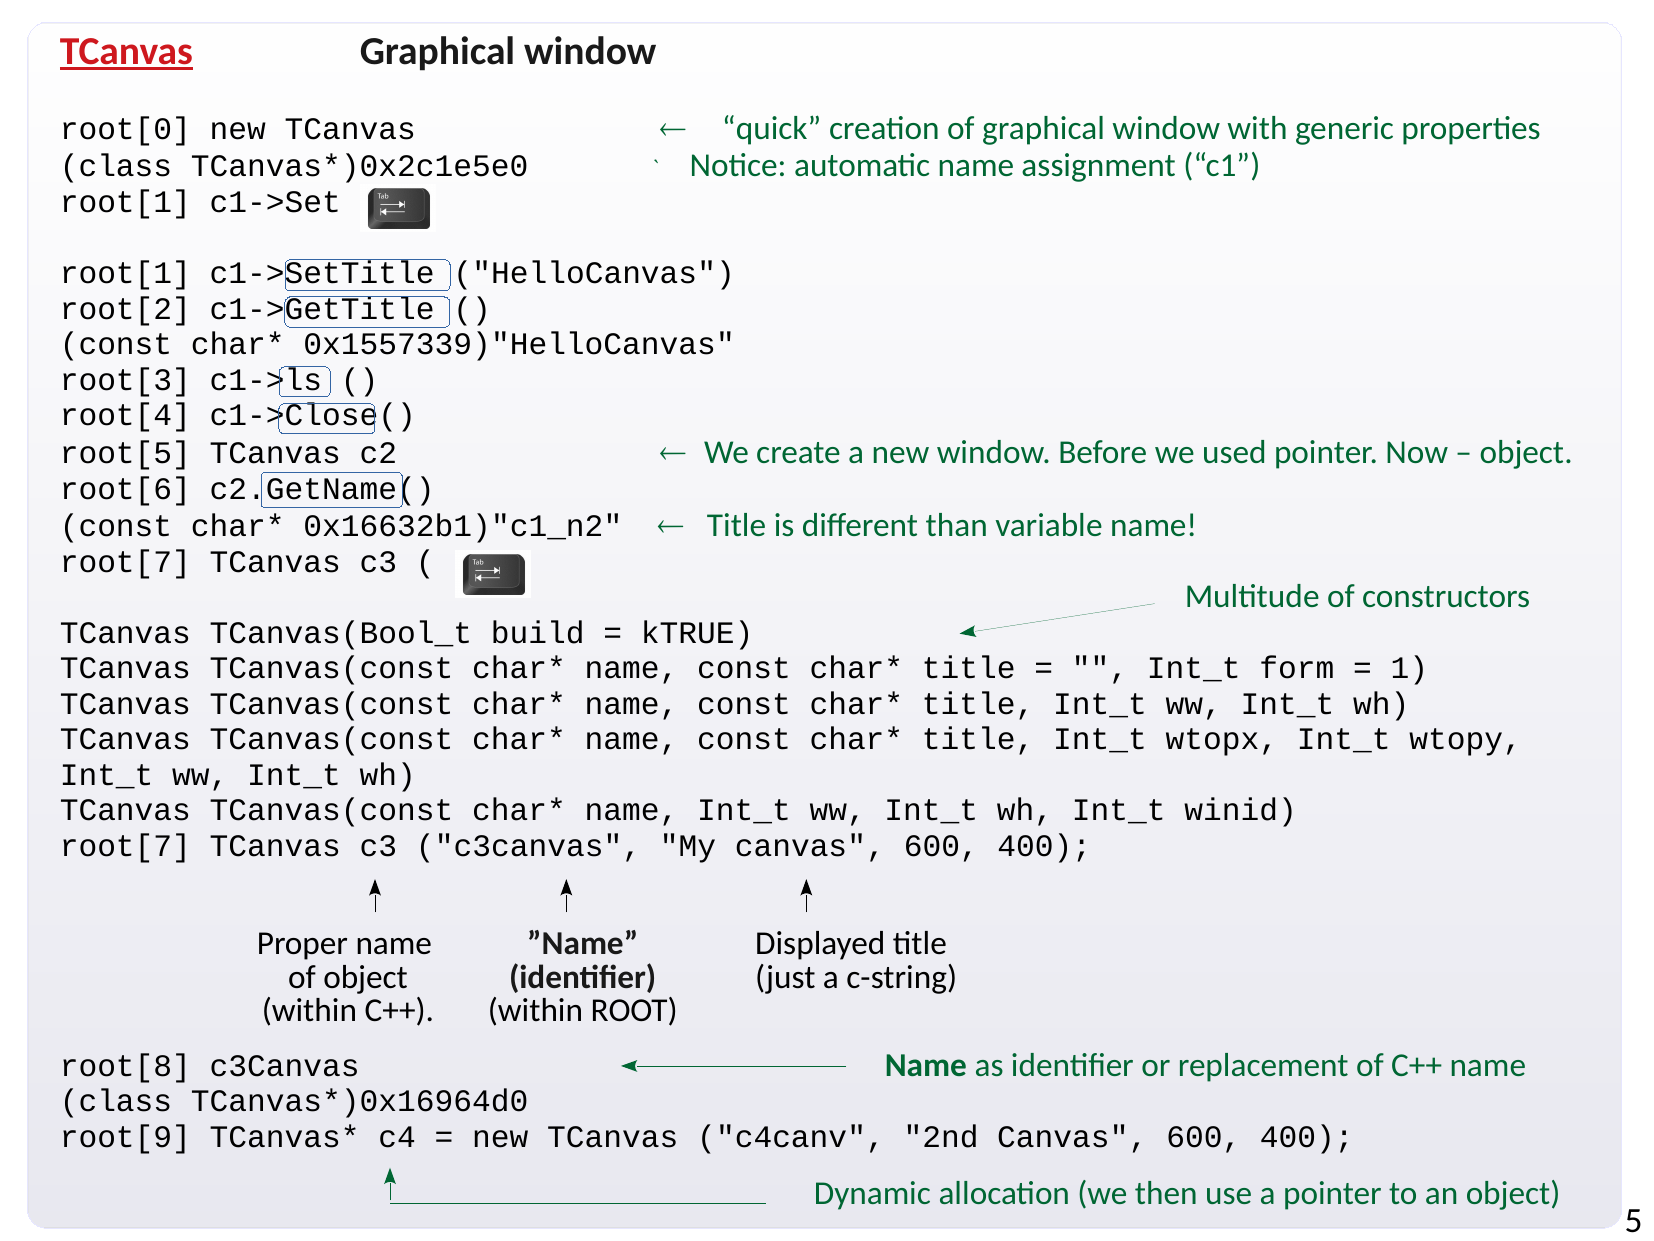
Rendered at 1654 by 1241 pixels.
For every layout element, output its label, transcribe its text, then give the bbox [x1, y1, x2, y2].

text_box ”Name” (identifier) (within ROOT) [446, 922, 720, 1042]
text_box TCanvas Graphical window root[0] new TCanvas  “quick” creation of graphical window with generic properties (class TCanvas*)0x2c1e5e0  Notice: automatic name assignment (“c1”) root[1] c1->Set root[1] c1->SetTitle ("HelloCanvas") root[2] c1->GetTitle () (const char* 0x1557339)"HelloCanvas" root[3] c1->ls () root[4] c1->Close() root[5] TCanvas c2  We create a new window. Before we used pointer. Now – object. root[6] c2.GetName() (const char* 0x16632b1)"c1_n2"  Title is different than variable name! root[7] TCanvas c3 ( Multitude of constructors TCanvas TCanvas(Bool_t build = kTRUE) TCanvas TCanvas(const char* name, const char* title = "", Int_t form = 1) TCanvas TCanvas(const char* name, const char* title, Int_t ww, Int_t wh) TCanvas TCanvas(const char* name, const char* title, Int_t wtopx, Int_t wtopy, Int_t ww, Int_t wh) TCanvas TCanvas(const char* name, Int_t ww, Int_t wh, Int_t winid) root[7] TCanvas c3 ("c3canvas", "My canvas", 600, 400); root[8] c3Canvas Name as identifier or replacement of C++ name (class TCanvas*)0x16964d0 root[9] TCanvas* c4 = new TCanvas ("c4canv", "2nd Canvas", 600, 400); [45, 27, 1621, 1176]
text_box Dynamic allocation (we then use a pointer to an object) [799, 1172, 1608, 1223]
picture [455, 550, 531, 598]
text_box Displayed title (just a c-string) [740, 922, 1014, 1013]
text_box Proper name of object (within C++). [226, 922, 446, 1042]
picture [360, 184, 436, 232]
text_box [27, 22, 1622, 1229]
